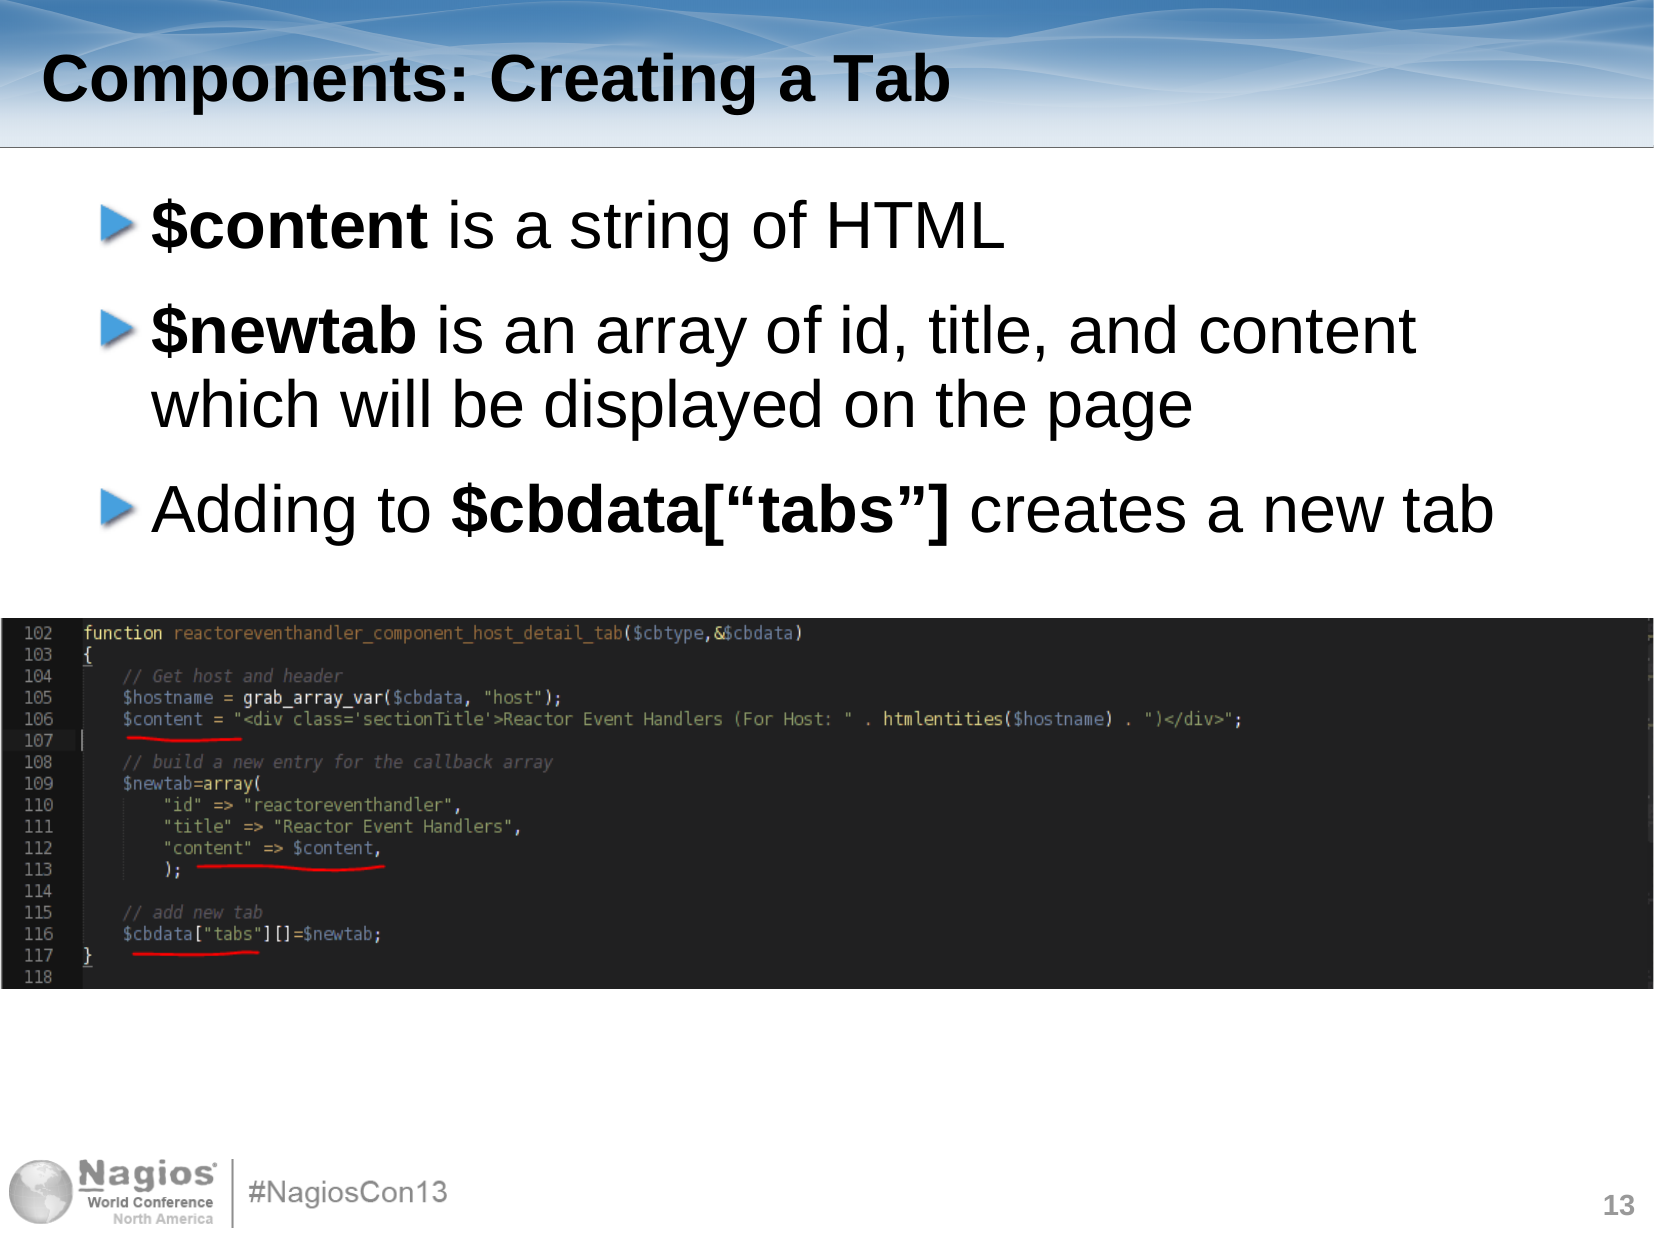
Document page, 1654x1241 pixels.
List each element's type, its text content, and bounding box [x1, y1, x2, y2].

picture [9, 1159, 453, 1228]
list $content is a string of HTML $newtab is an array of id, title, and content which will be displayed on the page Adding to $cbdata[“tabs”] creates a new tab [80, 188, 1569, 618]
title Components: Creating a Tab [41, 29, 1248, 127]
picture [0, 0, 1654, 147]
picture [0, 618, 1654, 989]
